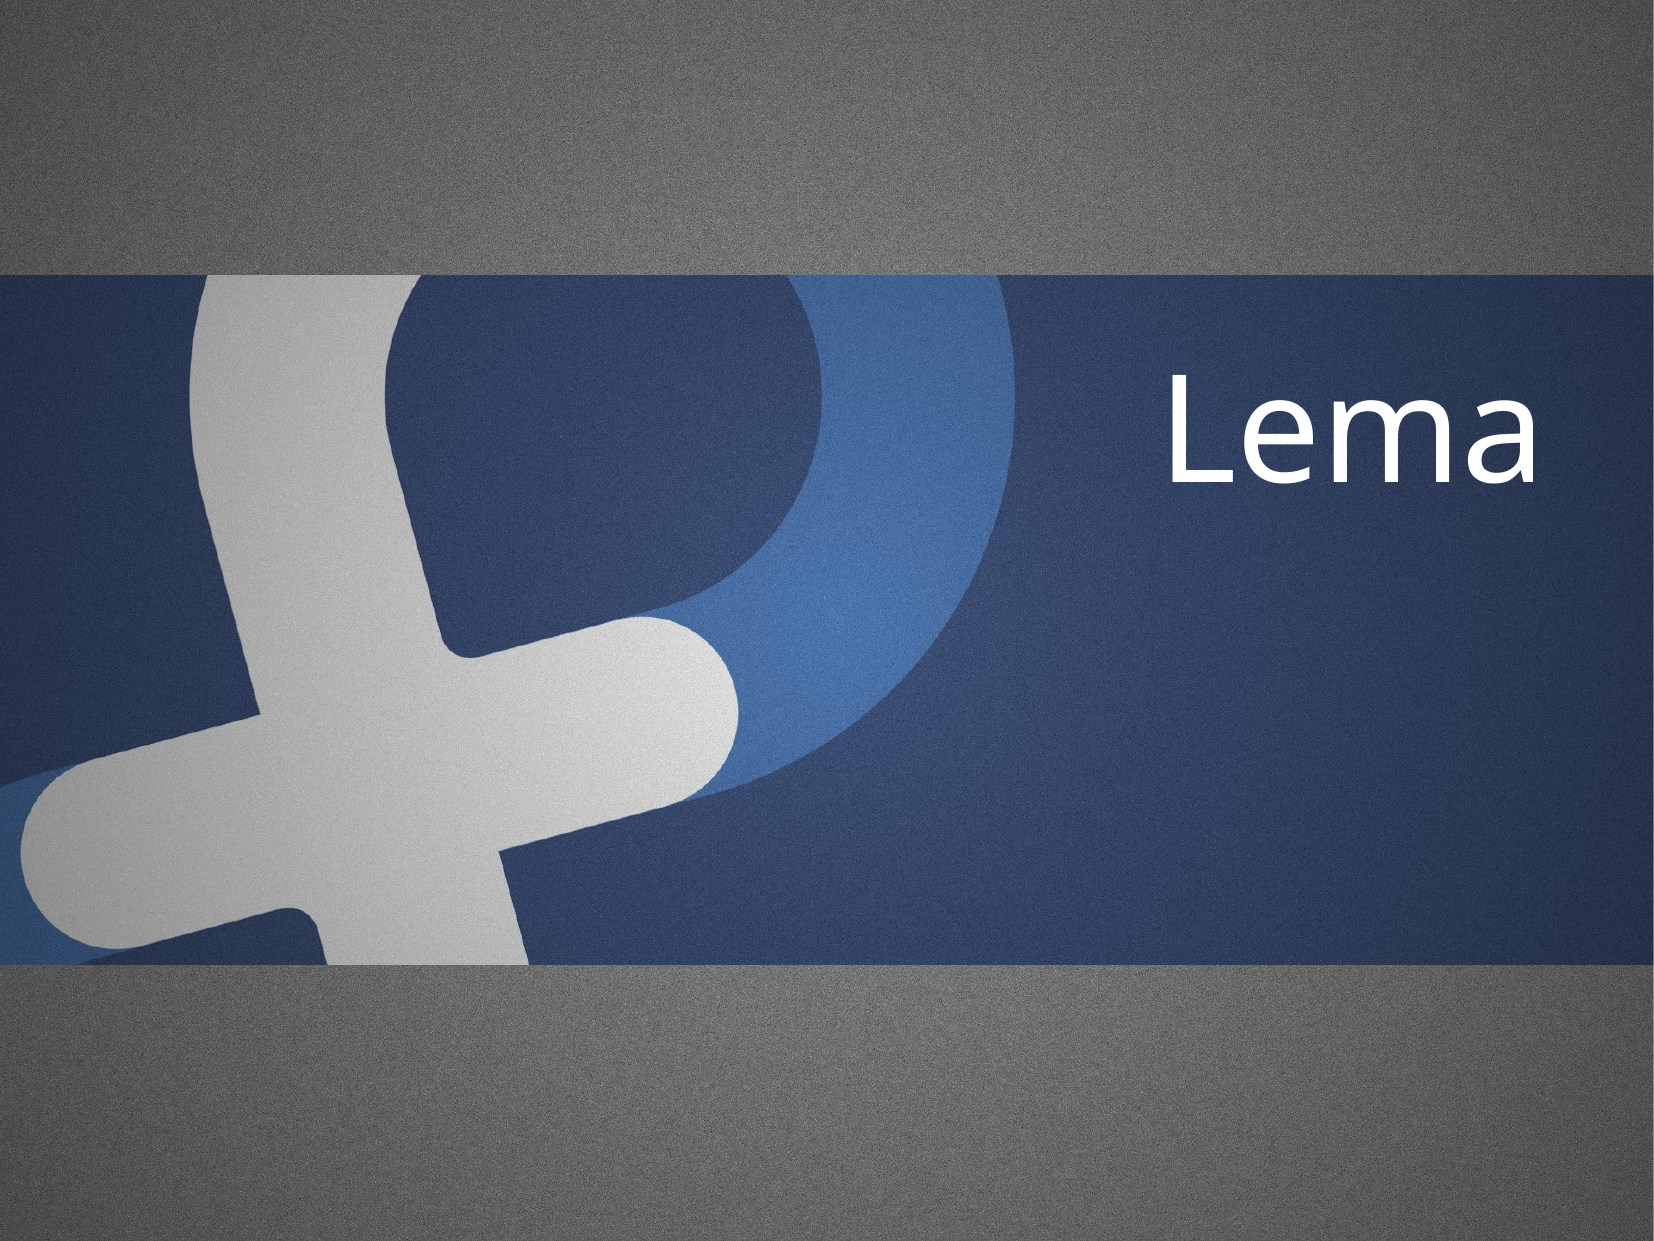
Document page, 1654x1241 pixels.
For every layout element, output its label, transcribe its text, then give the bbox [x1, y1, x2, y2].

picture [0, 0, 1654, 1241]
text_box Lema [446, 315, 1561, 654]
